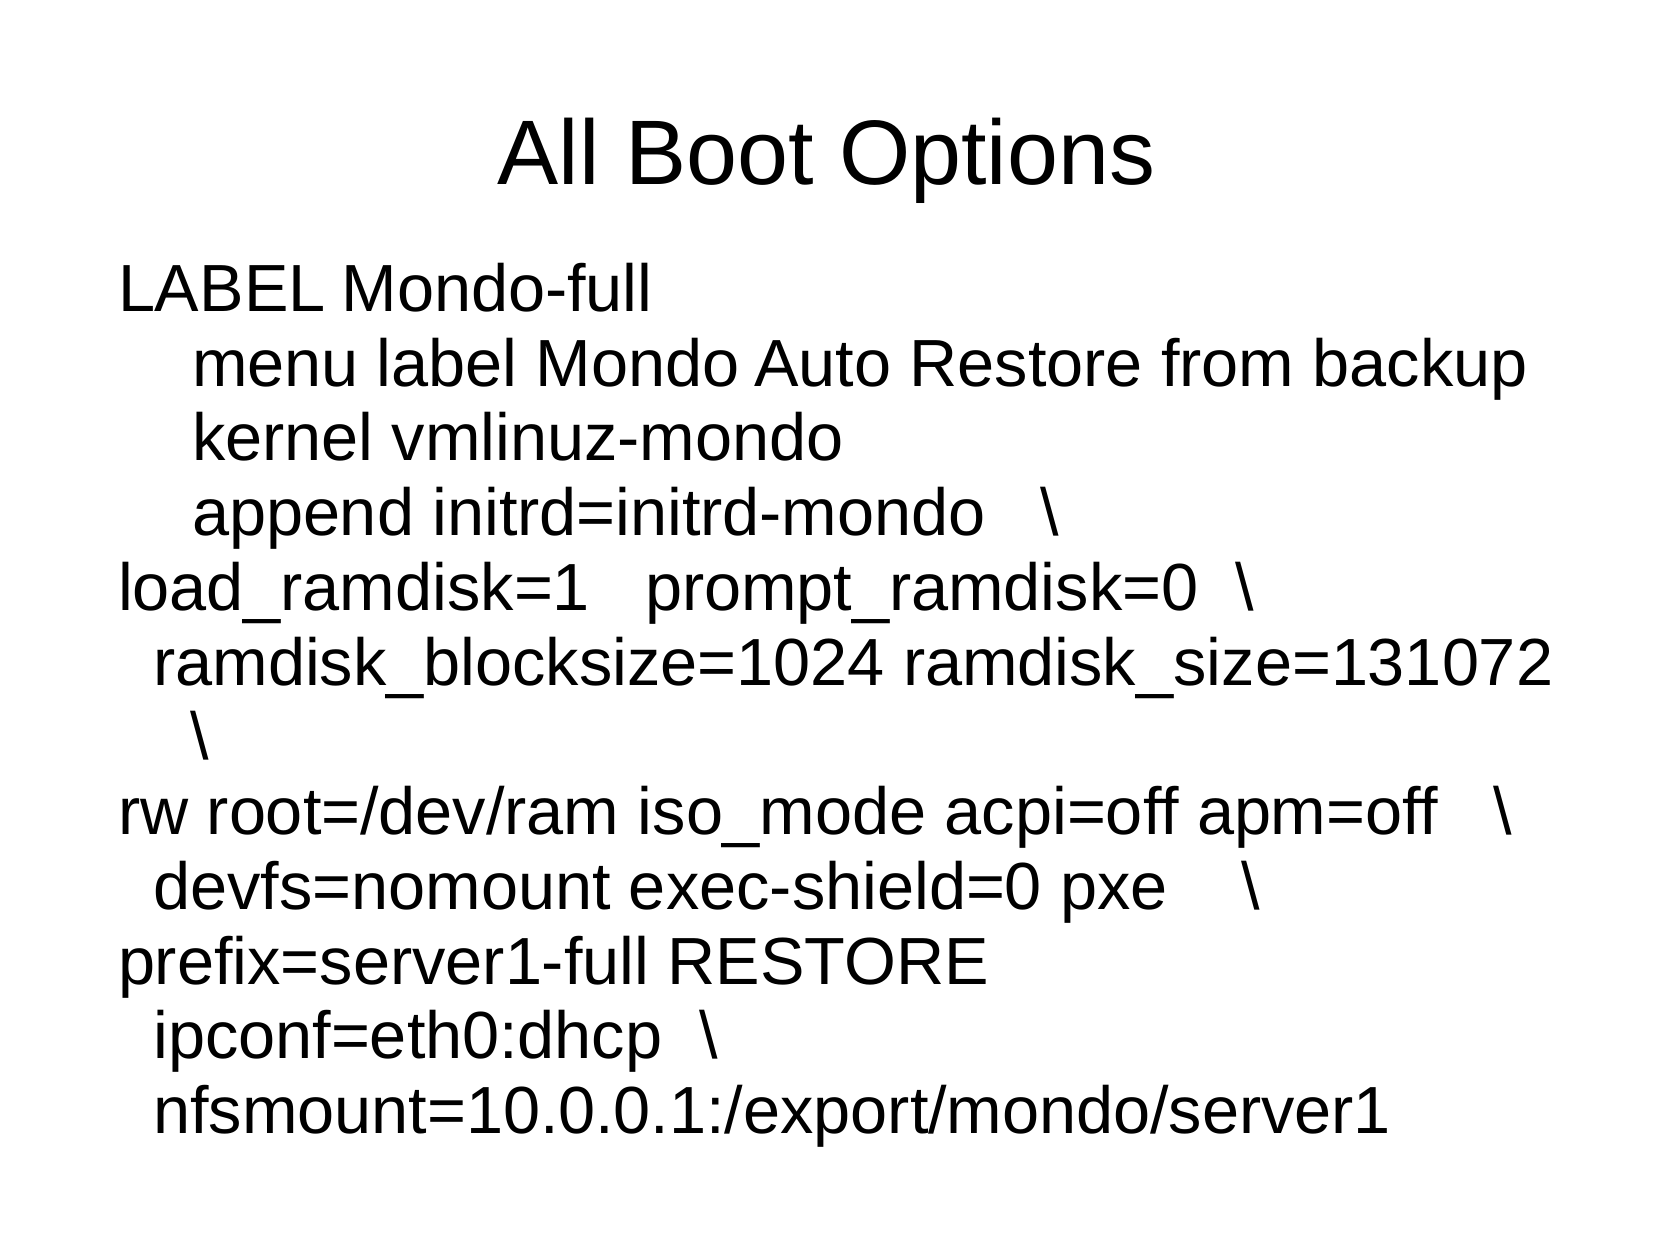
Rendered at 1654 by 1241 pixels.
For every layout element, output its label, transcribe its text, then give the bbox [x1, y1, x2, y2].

subtitle LABEL Mondo-full menu label Mondo Auto Restore from backup kernel vmlinuz-mondo append initrd=initrd-mondo \ load_ramdisk=1 prompt_ramdisk=0 \ ramdisk_blocksize=1024 ramdisk_size=131072 \ rw root=/dev/ram iso_mode acpi=off apm=off \ devfs=nomount exec-shield=0 pxe \ prefix=server1-full RESTORE ipconf=eth0:dhcp \ nfsmount=10.0.0.1:/export/mondo/server1 [82, 250, 1571, 1157]
title All Boot Options [82, 56, 1571, 250]
